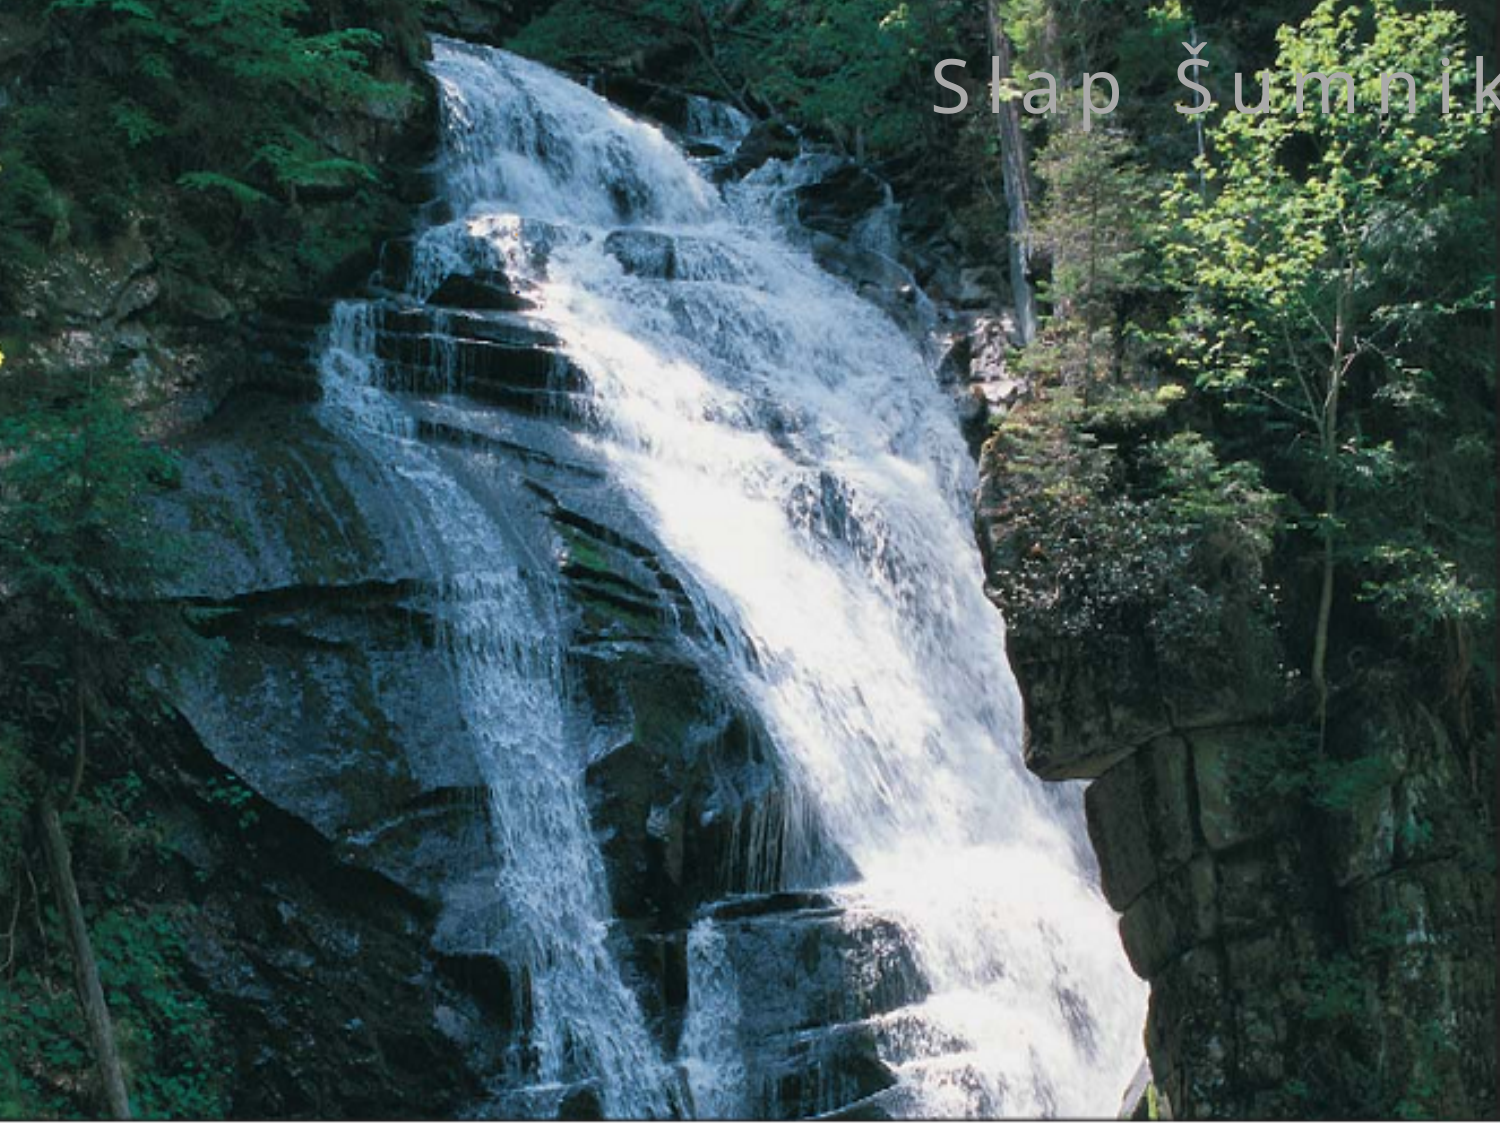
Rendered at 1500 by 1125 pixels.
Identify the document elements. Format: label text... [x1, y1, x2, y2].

text_box Slap Šumnik [915, 31, 1425, 138]
picture [0, 0, 1500, 1125]
picture [1492, 82, 1500, 100]
